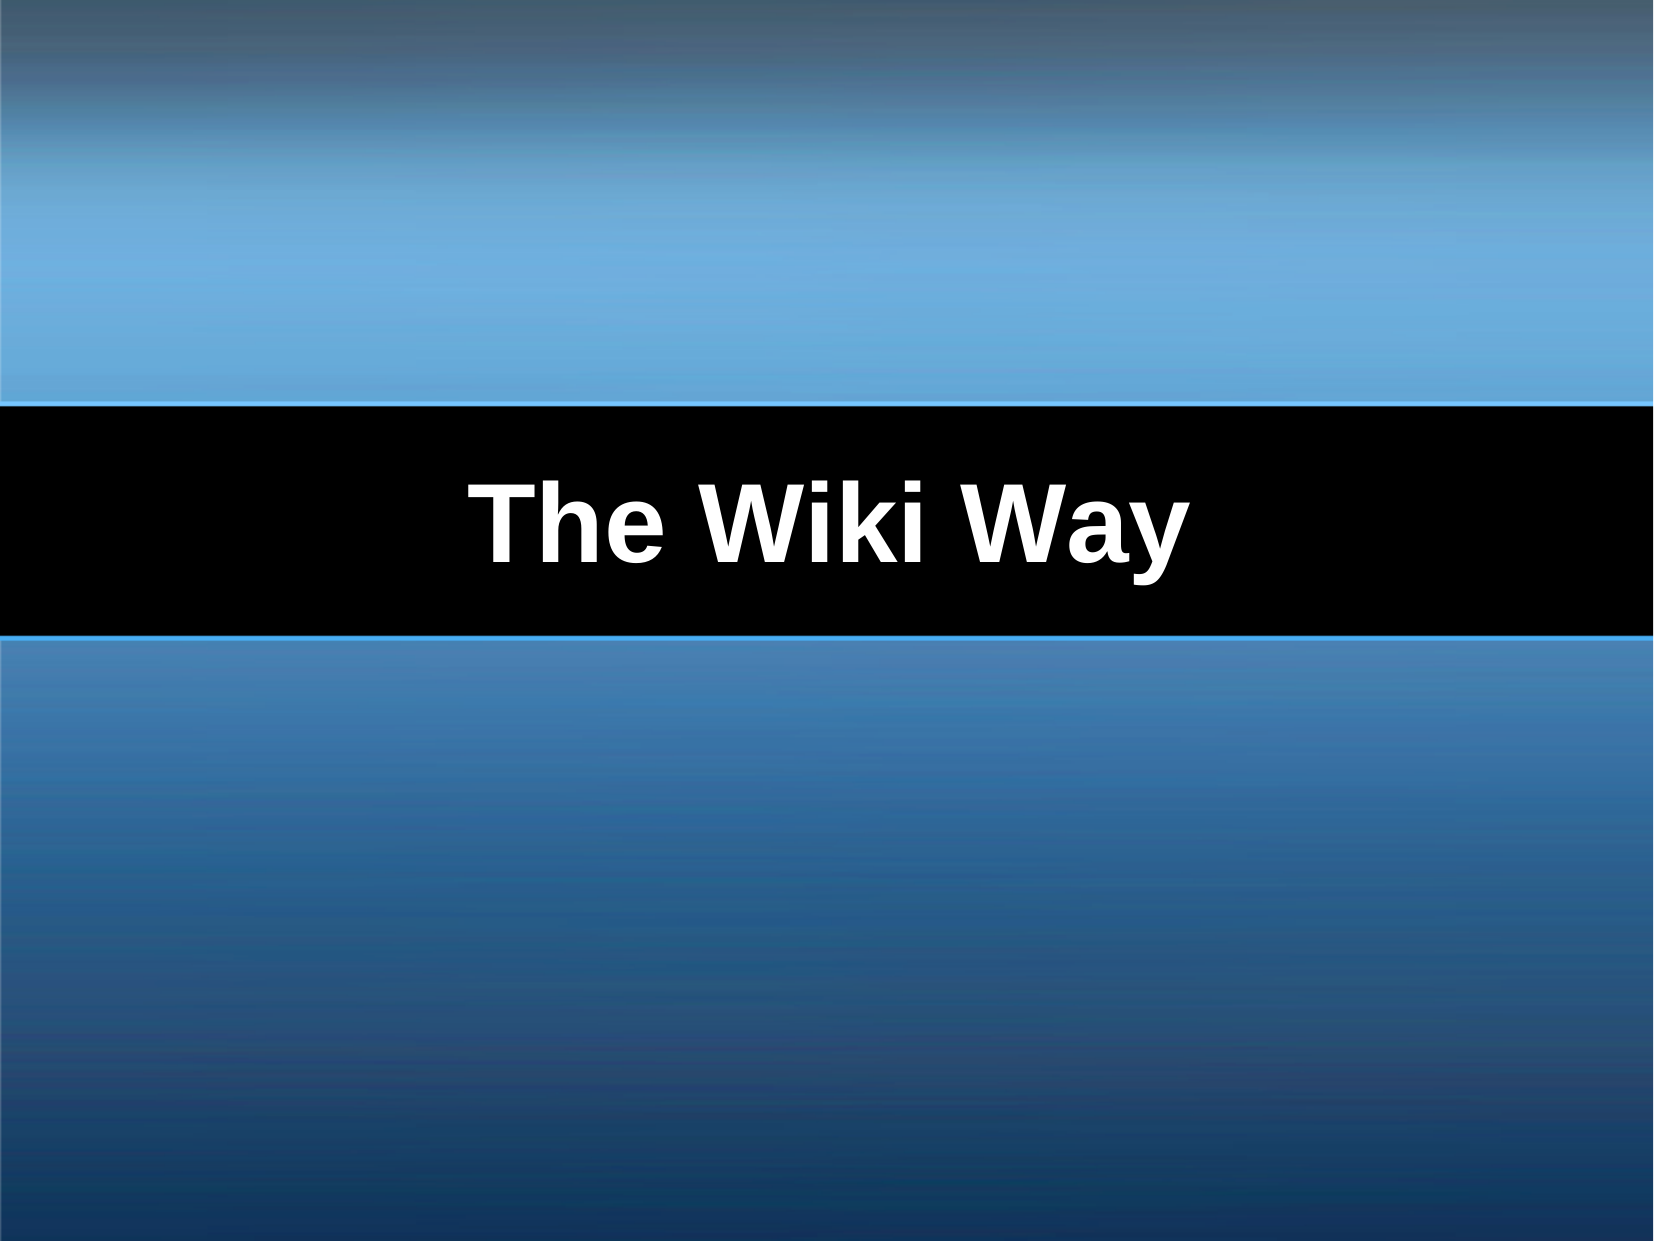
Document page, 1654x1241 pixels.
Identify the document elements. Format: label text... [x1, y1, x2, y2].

picture [0, 0, 1654, 1241]
title The Wiki Way [123, 419, 1536, 627]
